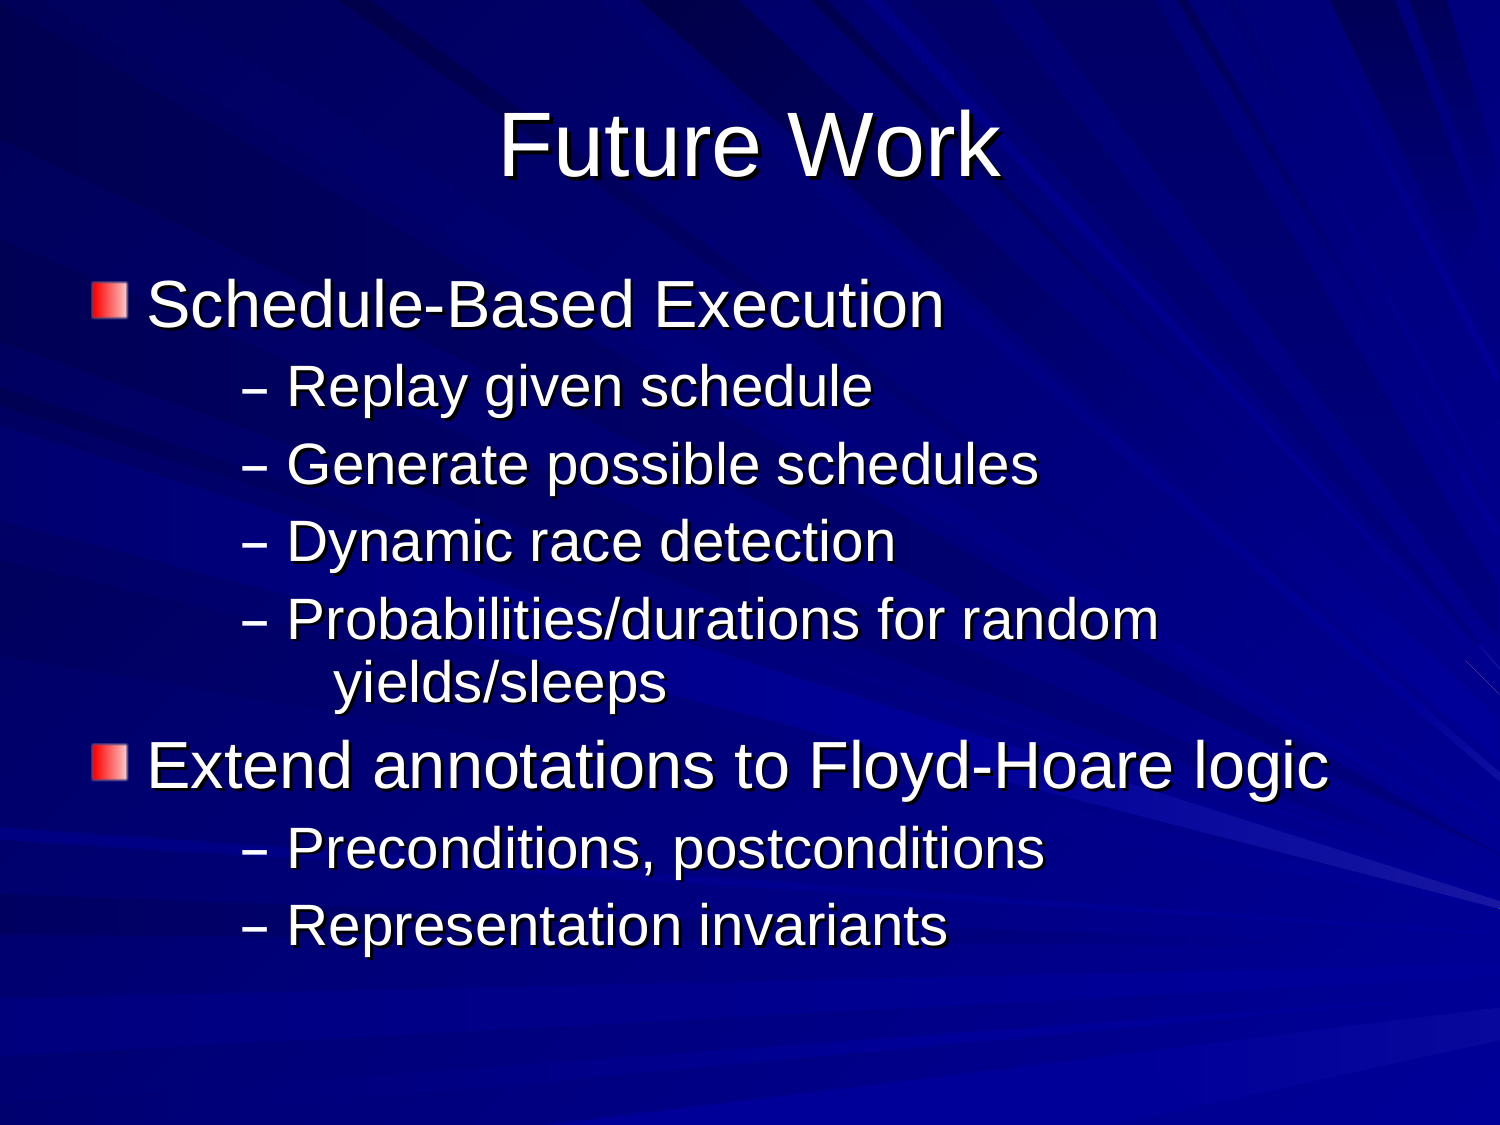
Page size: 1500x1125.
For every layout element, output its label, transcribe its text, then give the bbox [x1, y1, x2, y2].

list Schedule-Based Execution Replay given schedule Generate possible schedules Dynamic race detection Probabilities/durations for random yields/sleeps Extend annotations to Floyd-Hoare logic Preconditions, postconditions Representation invariants [75, 262, 1426, 988]
title Future Work [75, 45, 1426, 234]
